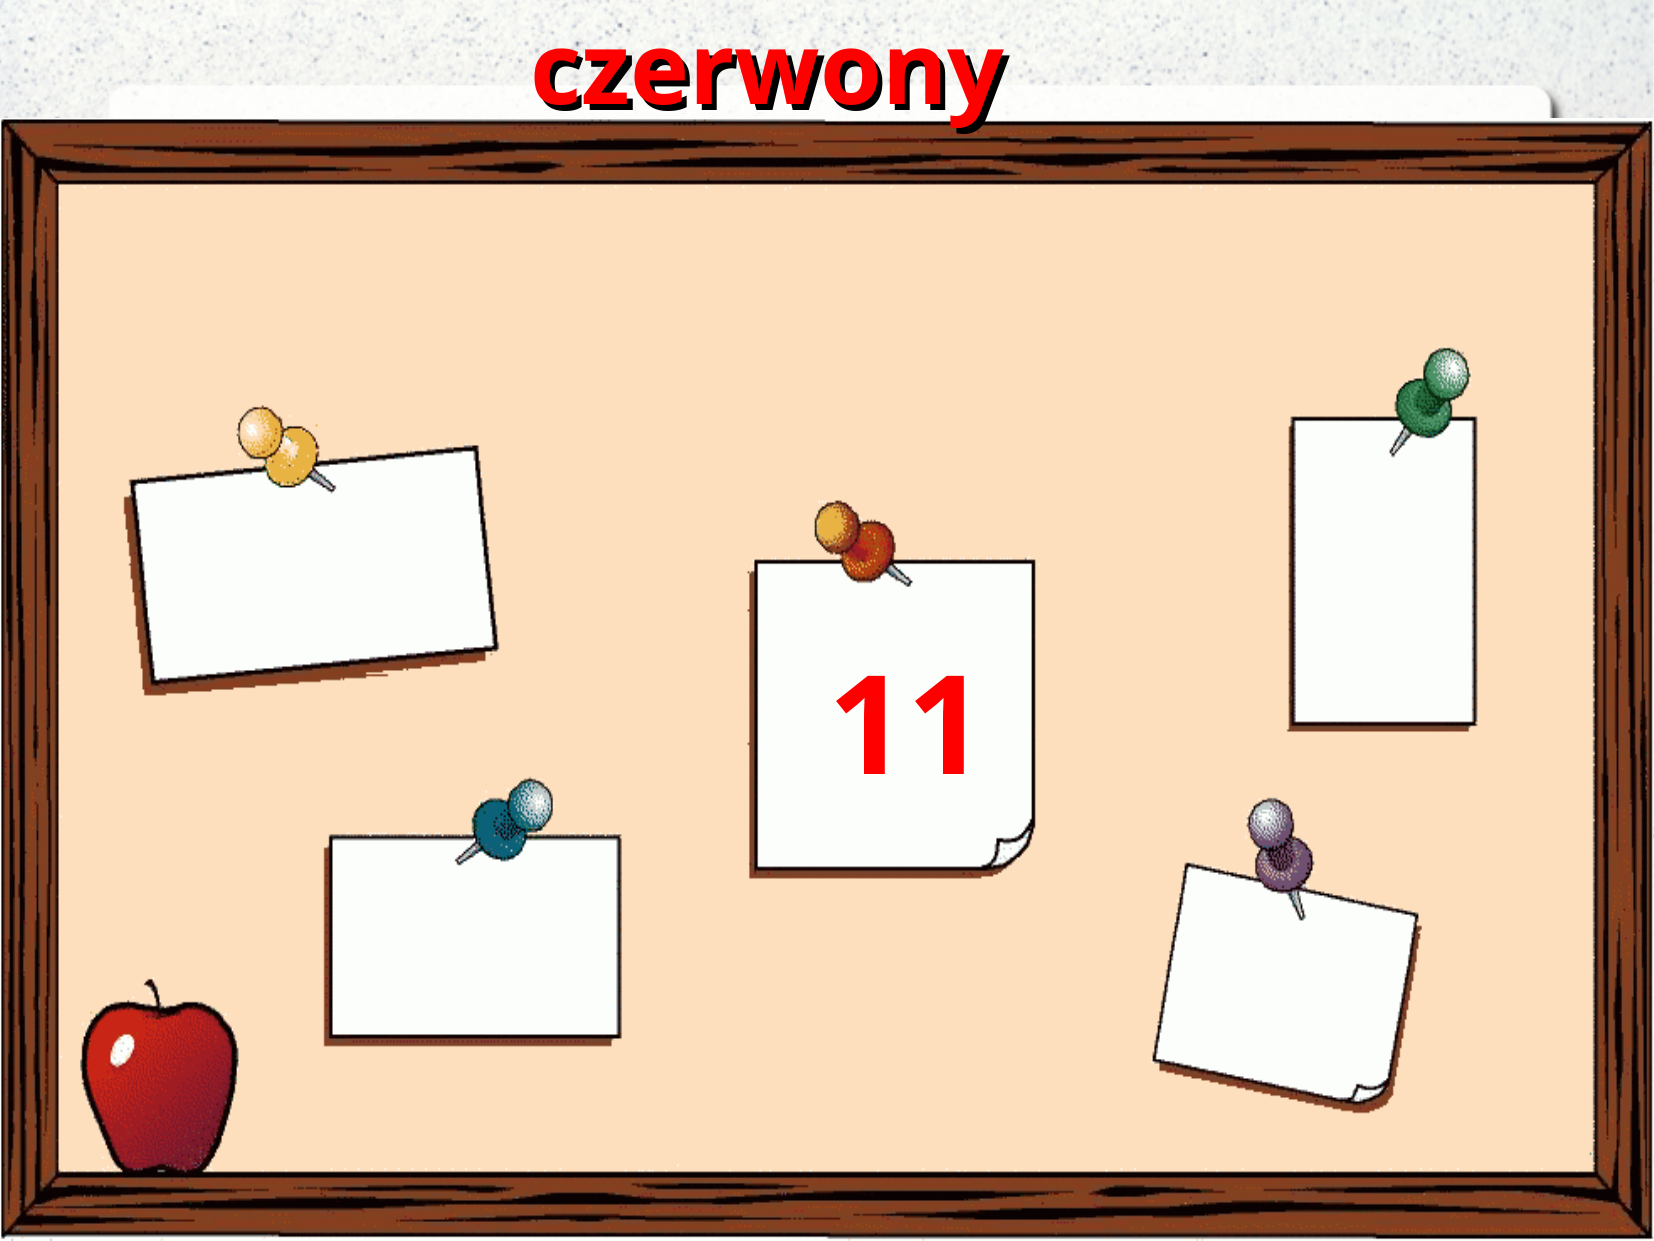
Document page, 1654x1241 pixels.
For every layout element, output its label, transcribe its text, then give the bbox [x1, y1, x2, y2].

picture [0, 0, 1654, 1241]
text_box [1151, 909, 1418, 1093]
text_box 11 [767, 620, 1048, 803]
text_box czerwony [354, 0, 1182, 146]
